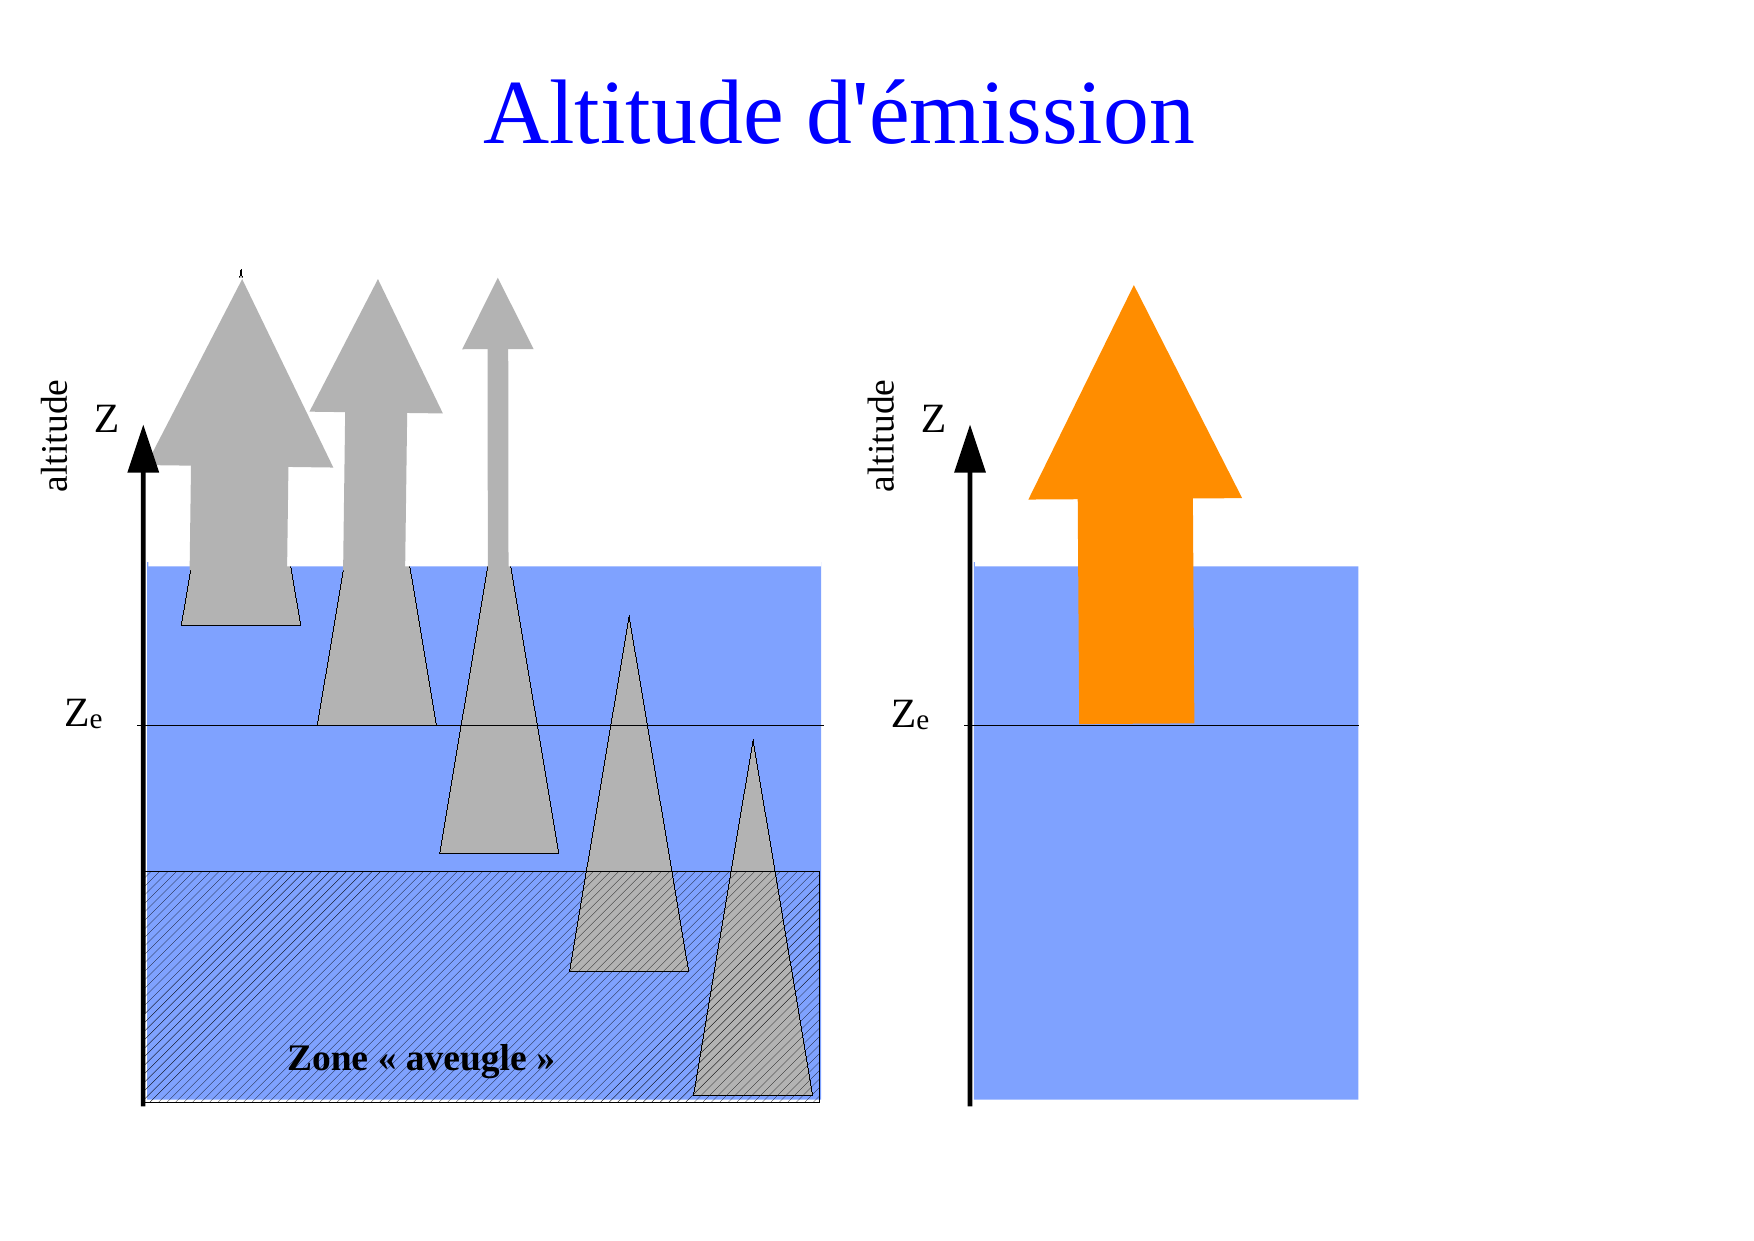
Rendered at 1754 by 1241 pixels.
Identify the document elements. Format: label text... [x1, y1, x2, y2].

text_box Altitude d'émission [183, 49, 1496, 171]
text_box Ze [47, 690, 120, 743]
text_box [973, 726, 1359, 1100]
text_box [147, 269, 822, 725]
text_box Ze [874, 690, 947, 743]
text_box [973, 277, 1648, 725]
text_box [142, 726, 822, 1103]
text_box Zone « aveugle » [169, 996, 673, 1053]
text_box altitude [846, 319, 914, 552]
text_box Z [87, 395, 137, 448]
text_box altitude [19, 319, 87, 552]
text_box Z [914, 395, 964, 448]
